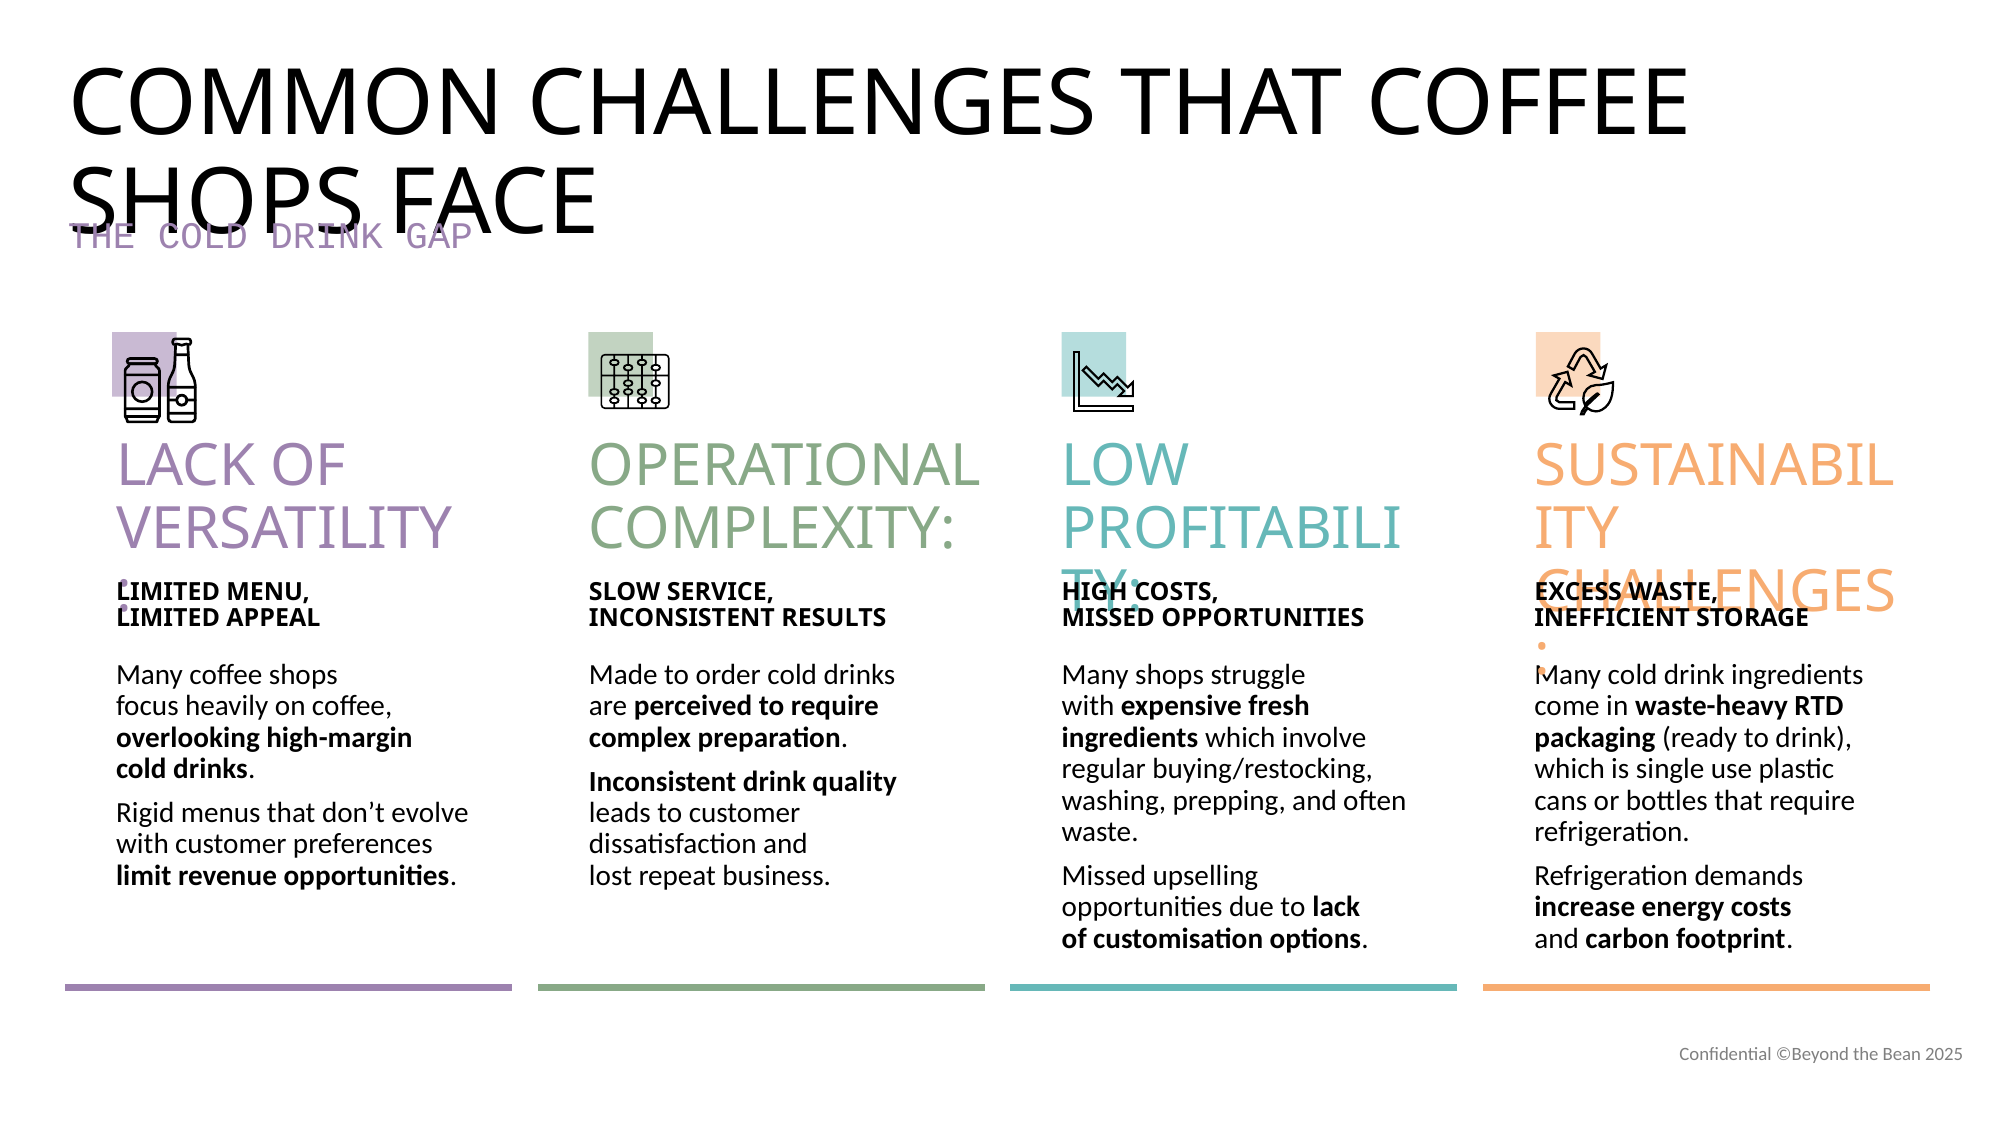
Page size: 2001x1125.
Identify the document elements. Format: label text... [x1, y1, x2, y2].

text_box Many coffee shops focus heavily on coffee, overlooking high-margin cold drinks. Rigid menus that don’t evolve with customer preferences limit revenue opportunities. [116, 659, 489, 945]
text_box [1010, 294, 1457, 984]
text_box [538, 294, 985, 984]
text_box Slow Service, Inconsistent Results [588, 578, 934, 635]
text_box Confidential ©Beyond the Bean 2025 [1664, 1034, 2000, 1073]
text_box The Cold Drink Gap [67, 215, 1064, 253]
picture [593, 339, 677, 424]
text_box Limited Menu, Limited Appeal [116, 578, 424, 628]
text_box LOW PROFITABILITY: [1061, 435, 1431, 540]
text_box Common Challenges that Coffee Shops Face [53, 47, 1863, 165]
text_box Excess Waste, Inefficient Storage [1534, 578, 1878, 628]
text_box LACK OF VERSATILITY: [116, 435, 466, 540]
text_box SUSTAINABILITY CHALLENGES: [1534, 435, 1908, 540]
picture [1541, 341, 1622, 421]
text_box Many shops struggle with expensive fresh ingredients which involve regular buying/restocking, washing, prepping, and often waste. Missed upselling opportunities due to lack of customisation options. [1061, 659, 1407, 874]
text_box Made to order cold drinks are perceived to require complex preparation. Inconsistent drink quality leads to customer dissatisfaction and lost repeat business. [588, 659, 934, 945]
picture [1061, 339, 1146, 424]
text_box [1483, 294, 1930, 984]
text_box High Costs, Missed Opportunities [1061, 578, 1431, 628]
text_box OPERATIONAL COMPLEXITY: [588, 435, 1001, 540]
text_box Many cold drink ingredients come in waste-heavy RTD packaging (ready to drink), which is single use plastic cans or bottles that require refrigeration. Refrigeration demands increase energy costs and carbon footprint. [1534, 659, 1878, 892]
text_box [65, 294, 512, 984]
text_box [637, 540, 656, 544]
